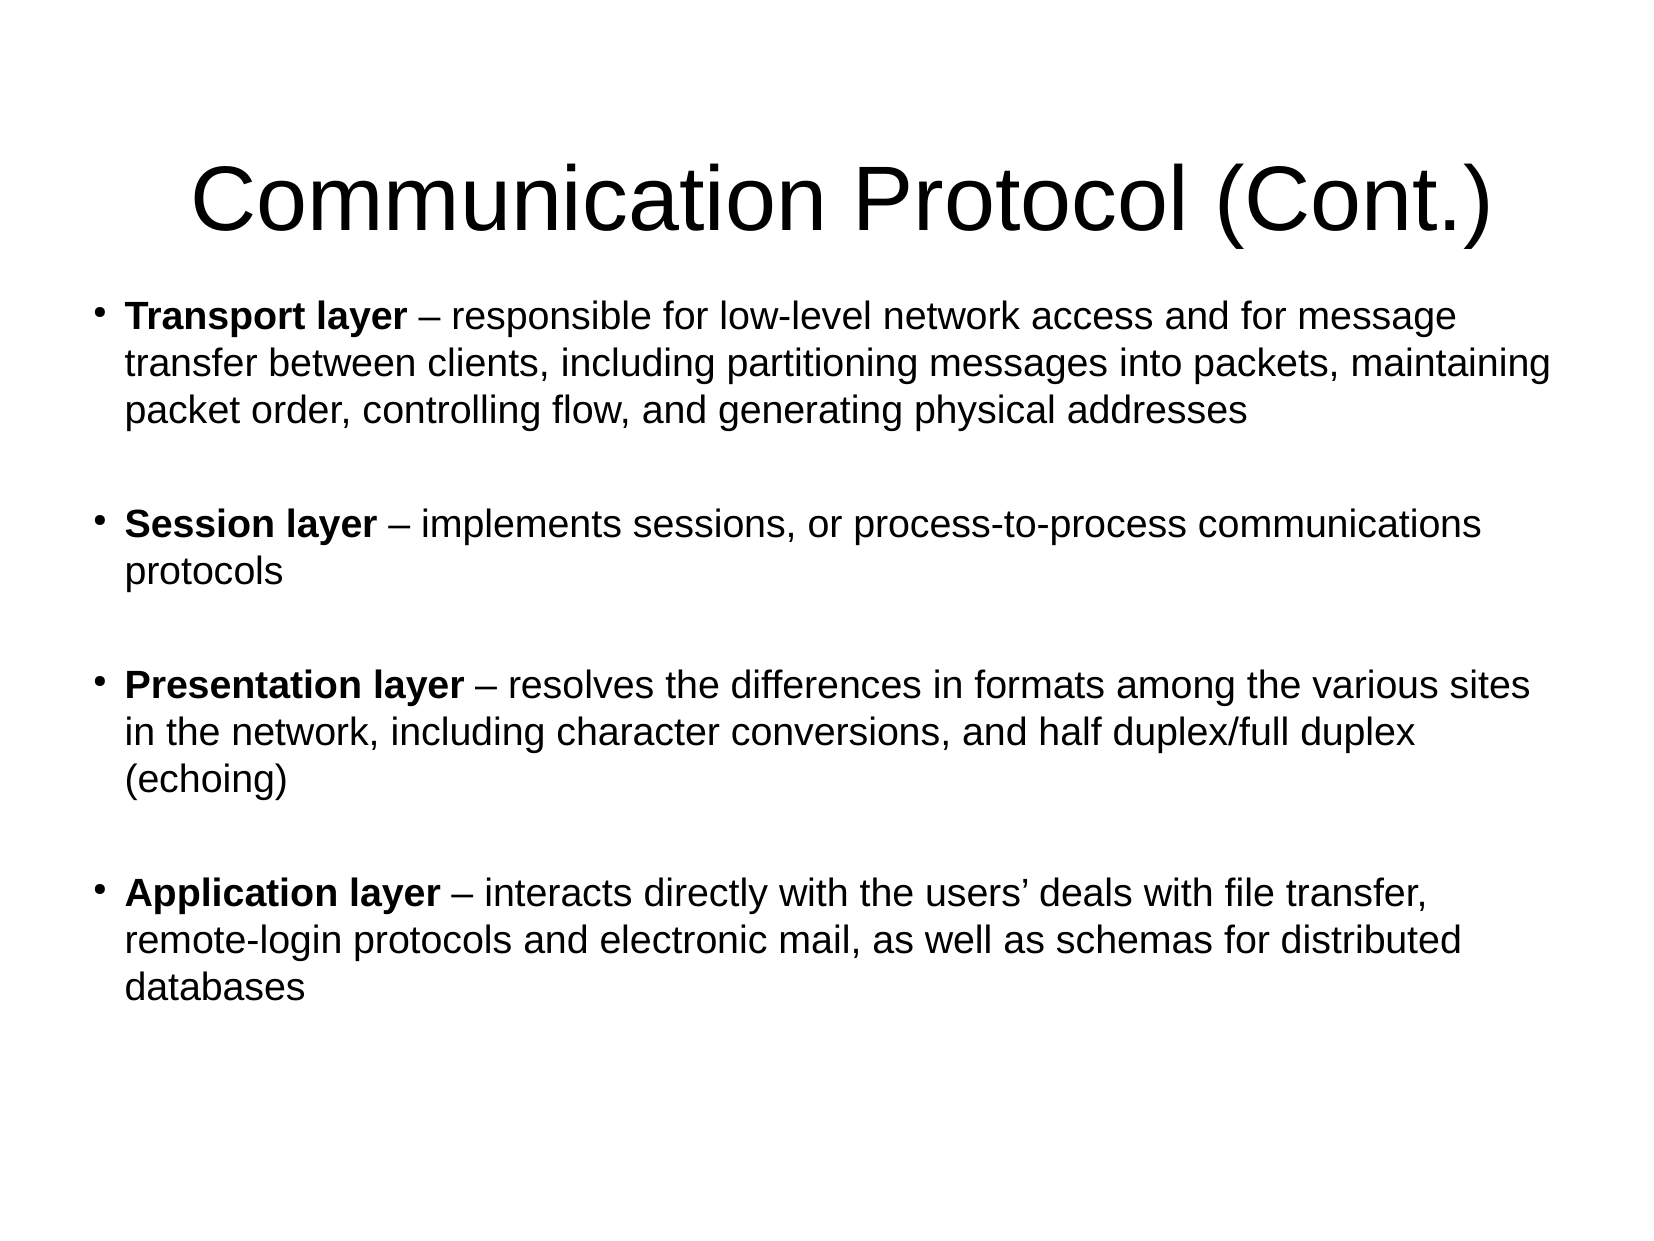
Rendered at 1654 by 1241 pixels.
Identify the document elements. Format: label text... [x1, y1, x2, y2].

title Communication Protocol (Cont.) [82, 49, 1571, 257]
list Transport layer – responsible for low-level network access and for message transfer between clients, including partitioning messages into packets, maintaining packet order, controlling flow, and generating physical addresses Session layer – implements sessions, or process-to-process communications protocols Presentation layer – resolves the differences in formats among the various sites in the network, including character conversions, and half duplex/full duplex (echoing) Application layer – interacts directly with the users’ deals with file transfer, remote-login protocols and electronic mail, as well as schemas for distributed databases [82, 290, 1571, 1010]
